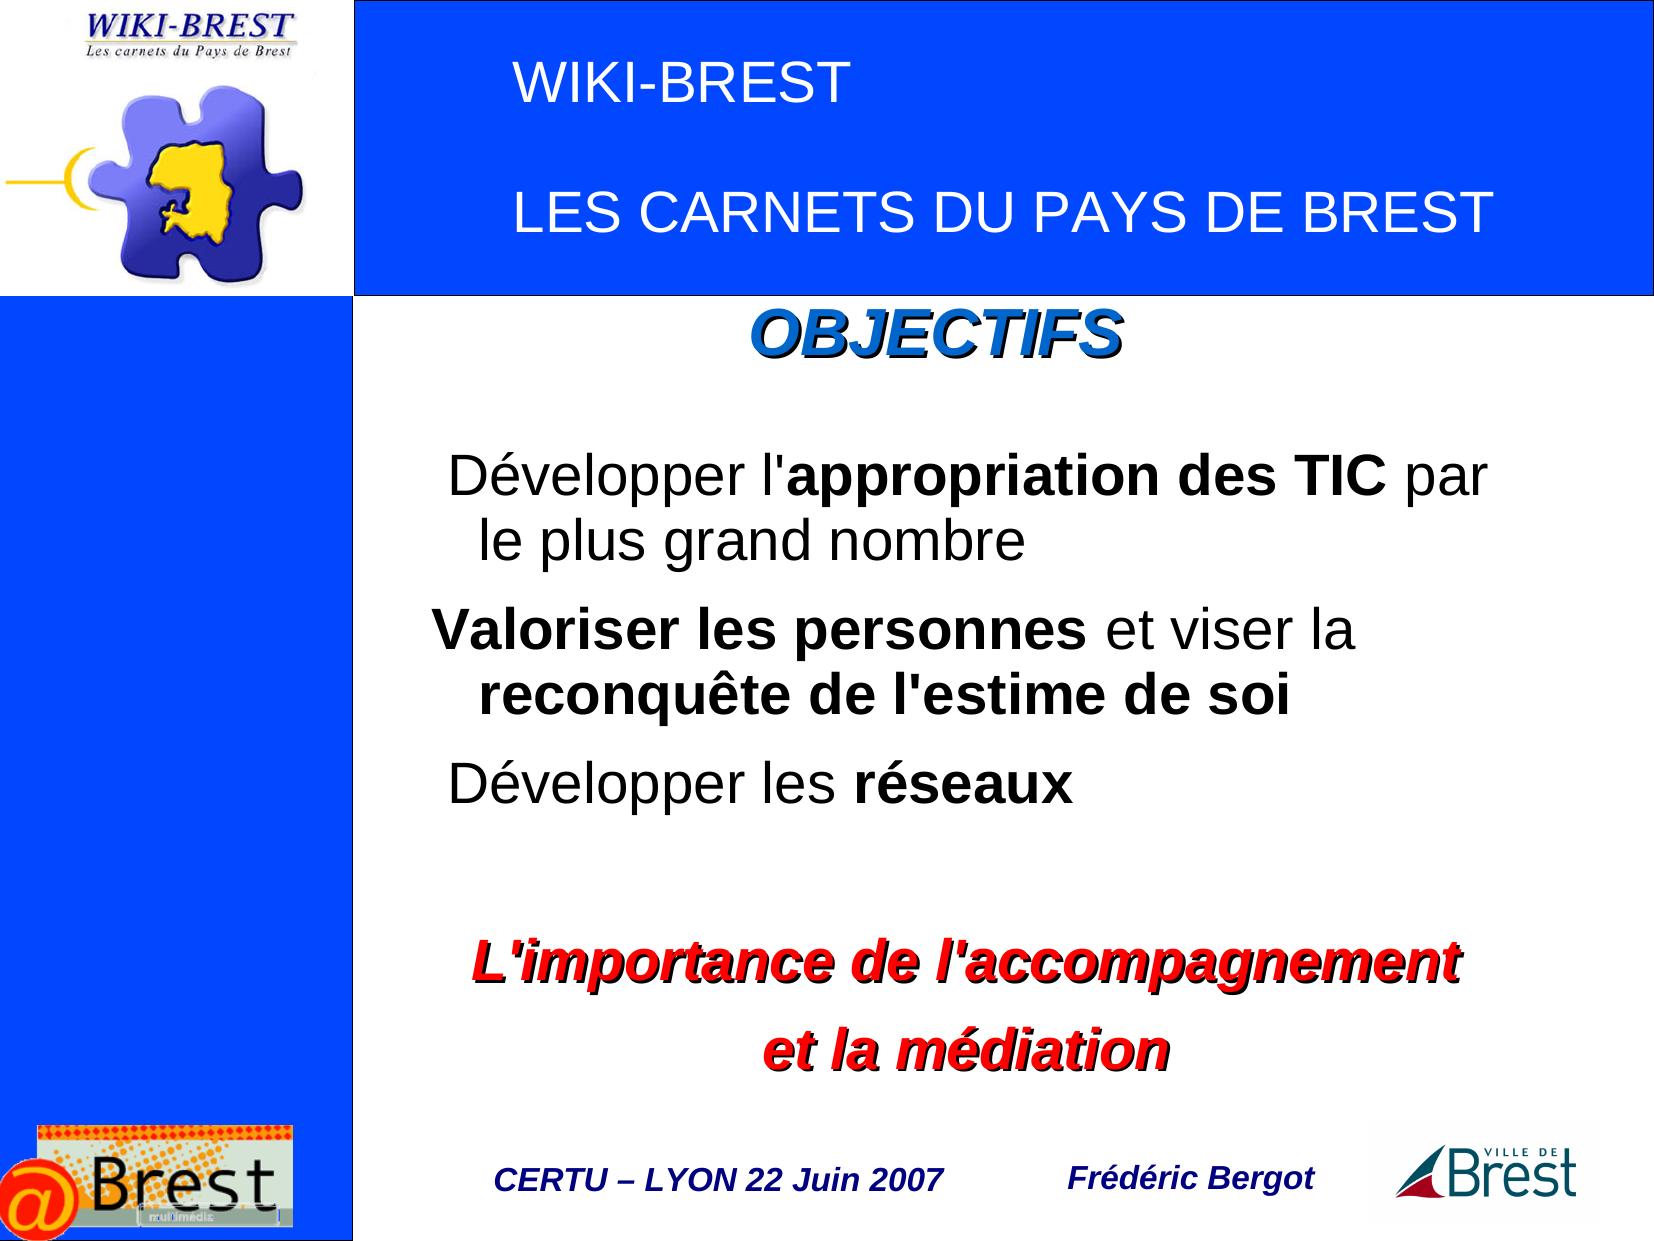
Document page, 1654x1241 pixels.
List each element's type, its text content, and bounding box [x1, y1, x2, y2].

picture [0, 1125, 293, 1241]
picture [0, 0, 354, 296]
list OBJECTIFS Développer l'appropriation des TIC par le plus grand nombre Valoriser les personnes et viser la reconquête de l'estime de soi Développer les réseaux L'importance de l'accompagnement et la médiation [336, 295, 1518, 1111]
picture [1367, 1116, 1604, 1226]
